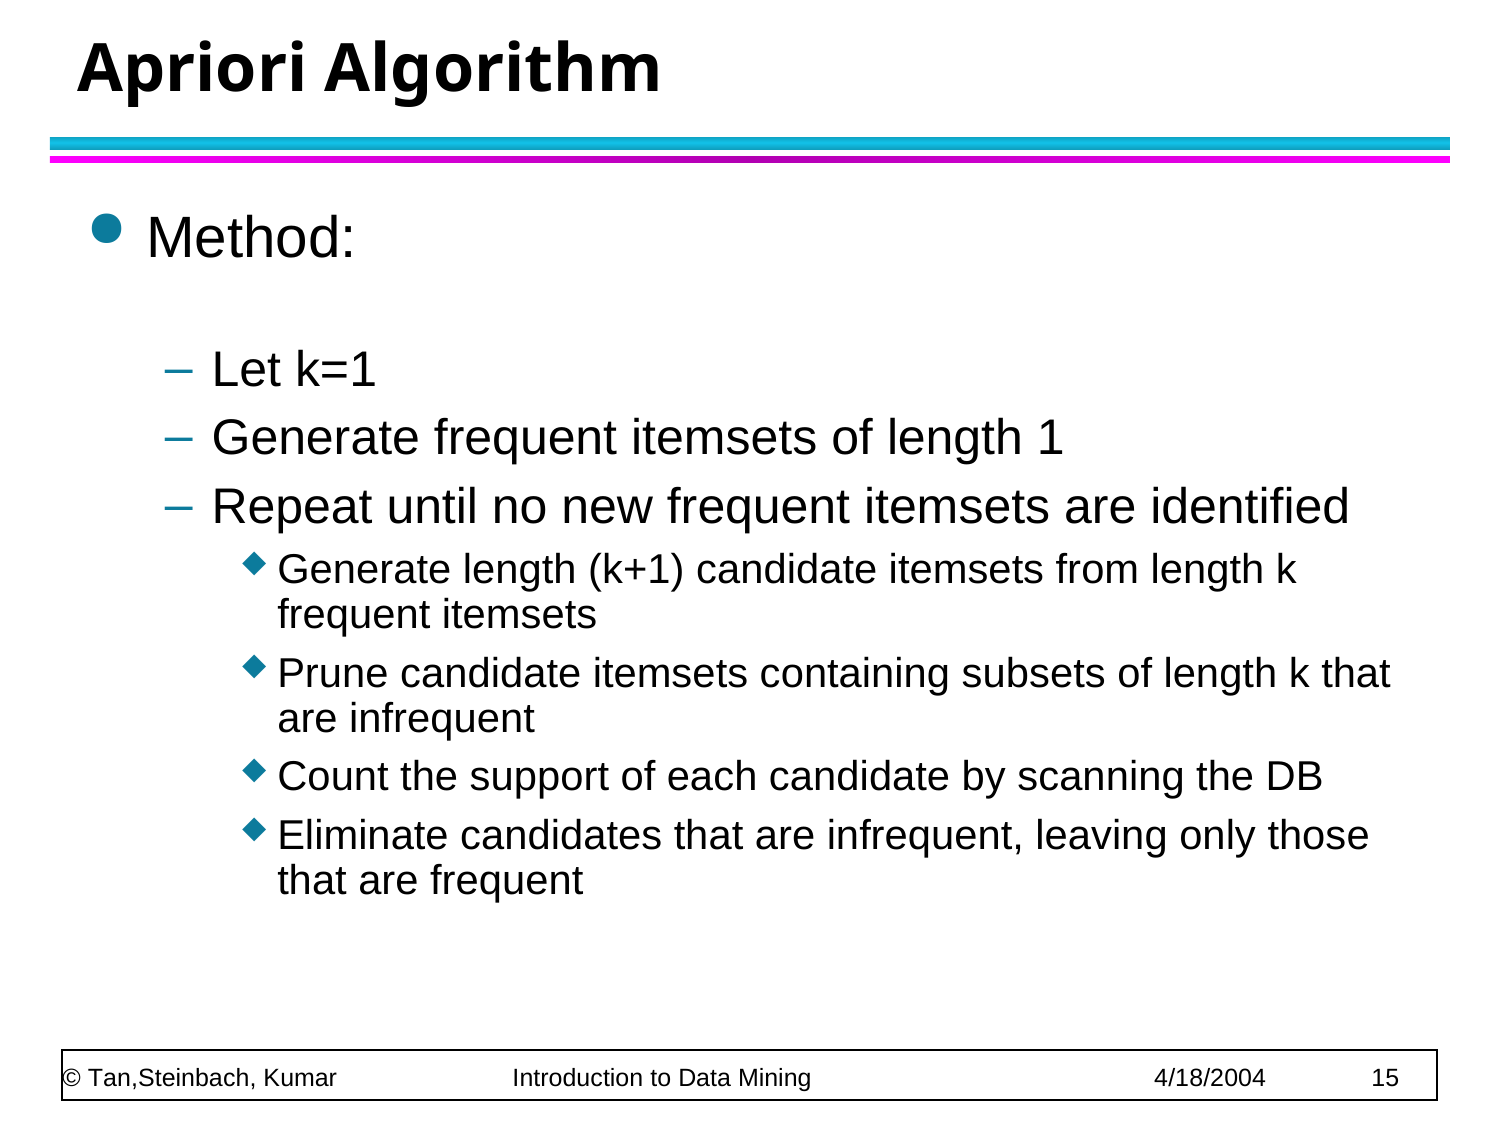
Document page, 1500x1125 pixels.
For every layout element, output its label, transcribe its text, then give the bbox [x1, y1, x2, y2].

title Apriori Algorithm [62, 22, 1421, 113]
list Method: Let k=1 Generate frequent itemsets of length 1 Repeat until no new frequent itemsets are identified Generate length (k+1) candidate itemsets from length k frequent itemsets Prune candidate itemsets containing subsets of length k that are infrequent Count the support of each candidate by scanning the DB Eliminate candidates that are infrequent, leaving only those that are frequent [75, 199, 1426, 941]
